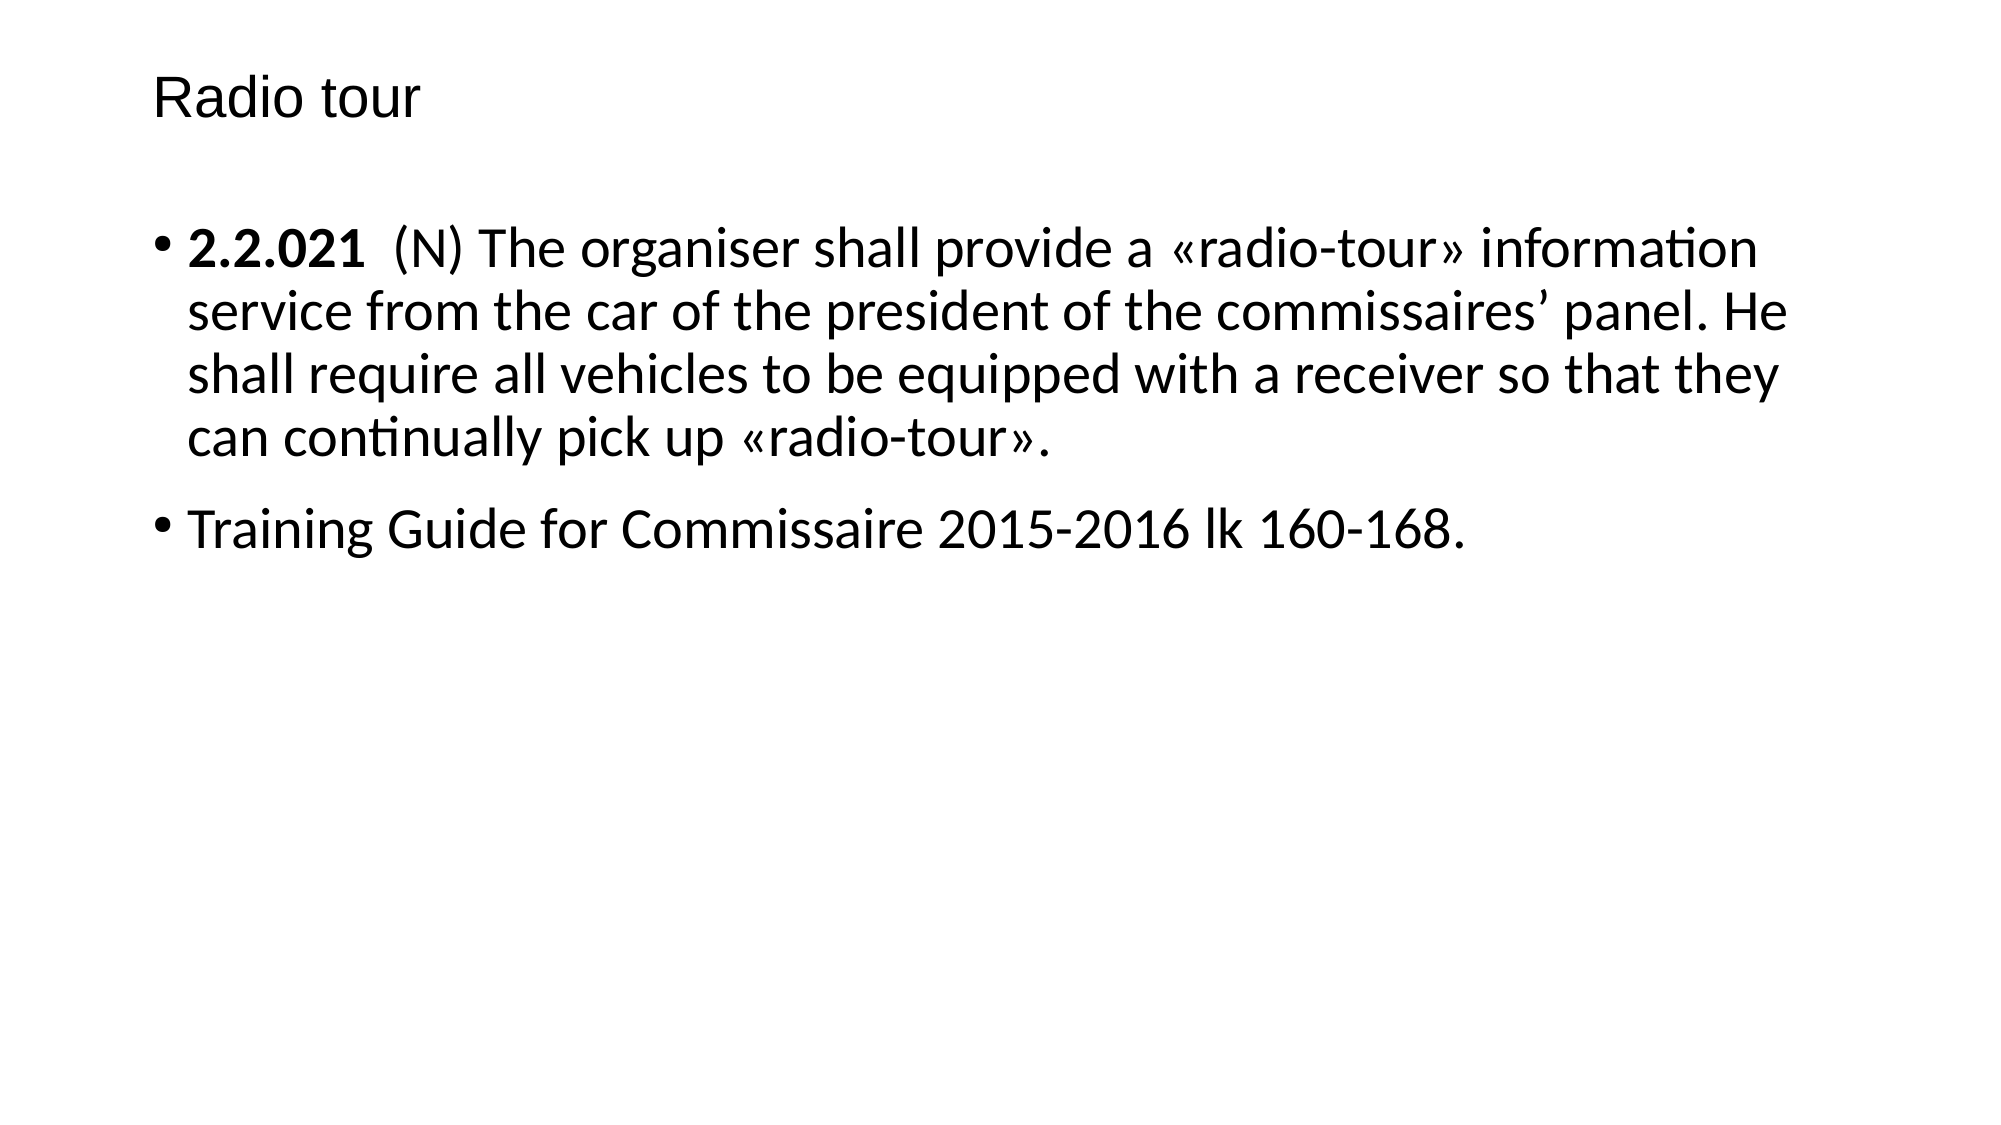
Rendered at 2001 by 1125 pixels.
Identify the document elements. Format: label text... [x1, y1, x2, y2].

list 2.2.021 (N) The organiser shall provide a «radio-tour» information service from the car of the president of the commissaires’ panel. He shall require all vehicles to be equipped with a receiver so that they can continually pick up «radio-tour». Training Guide for Commissaire 2015-2016 lk 160-168. [137, 210, 1863, 1006]
title Radio tour [137, 59, 1863, 210]
